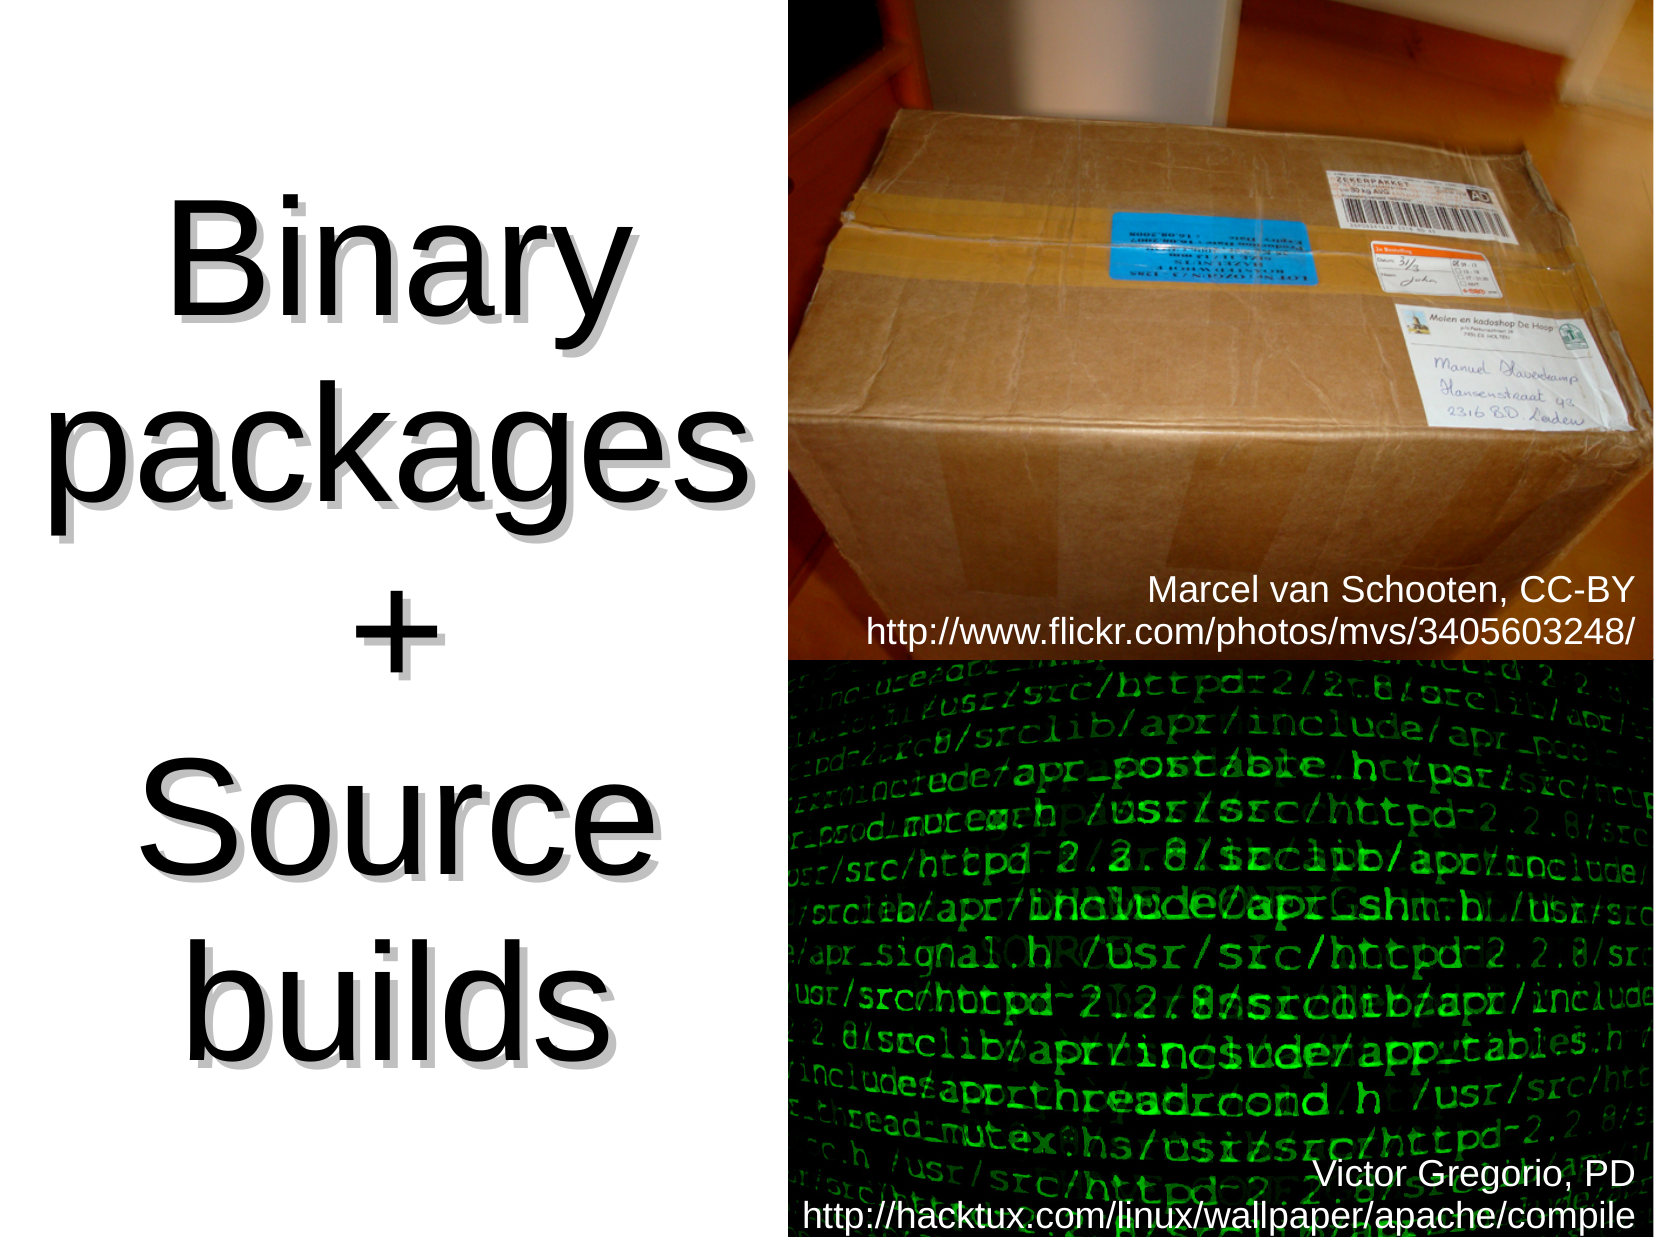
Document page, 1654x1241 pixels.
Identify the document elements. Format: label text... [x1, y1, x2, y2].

text_box Marcel van Schooten, CC-BY http://www.flickr.com/photos/mvs/3405603248/ [850, 561, 1651, 661]
text_box Victor Gregorio, PD http://hacktux.com/linux/wallpaper/apache/compile [796, 1145, 1651, 1241]
picture [796, 0, 1654, 1237]
text_box Binary packages [0, 0, 796, 1241]
